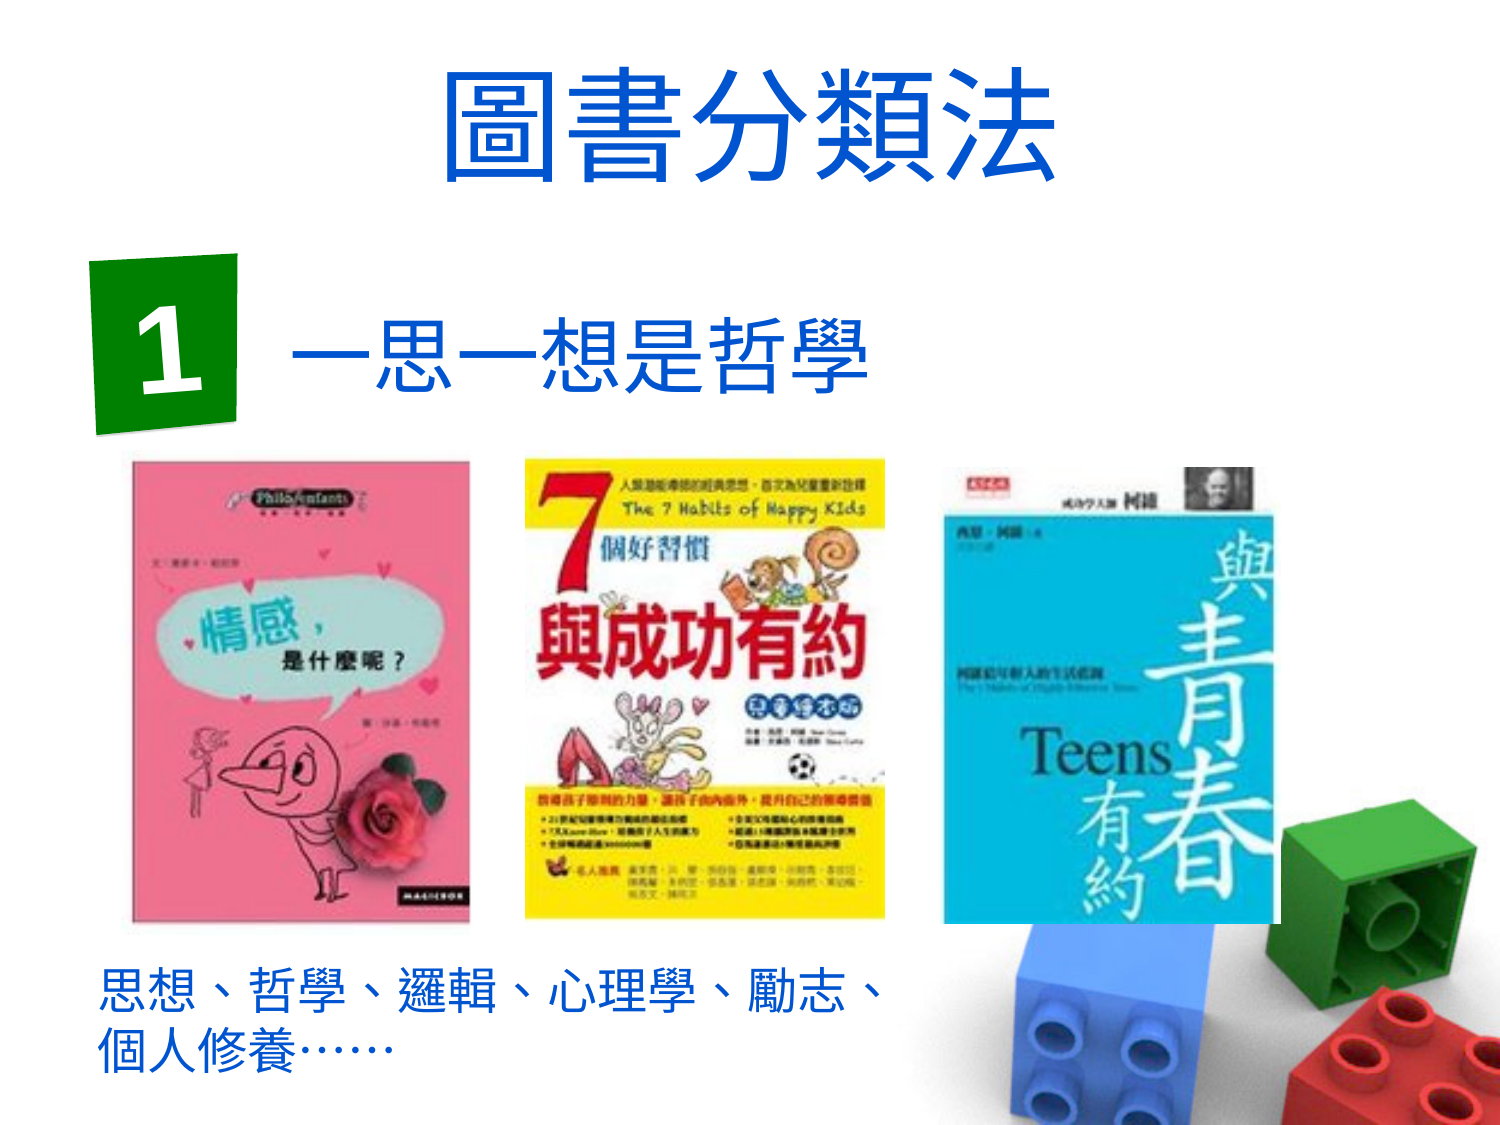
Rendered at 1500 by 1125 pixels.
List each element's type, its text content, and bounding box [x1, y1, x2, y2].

text_box 思想、哲學、邏輯、心理學、勵志、個人修養…… [82, 952, 957, 1088]
text_box 1 [89, 253, 238, 436]
text_box 一思一想是哲學 [274, 296, 888, 412]
picture [121, 187, 1500, 1125]
title 圖書分類法 [112, 28, 1388, 217]
